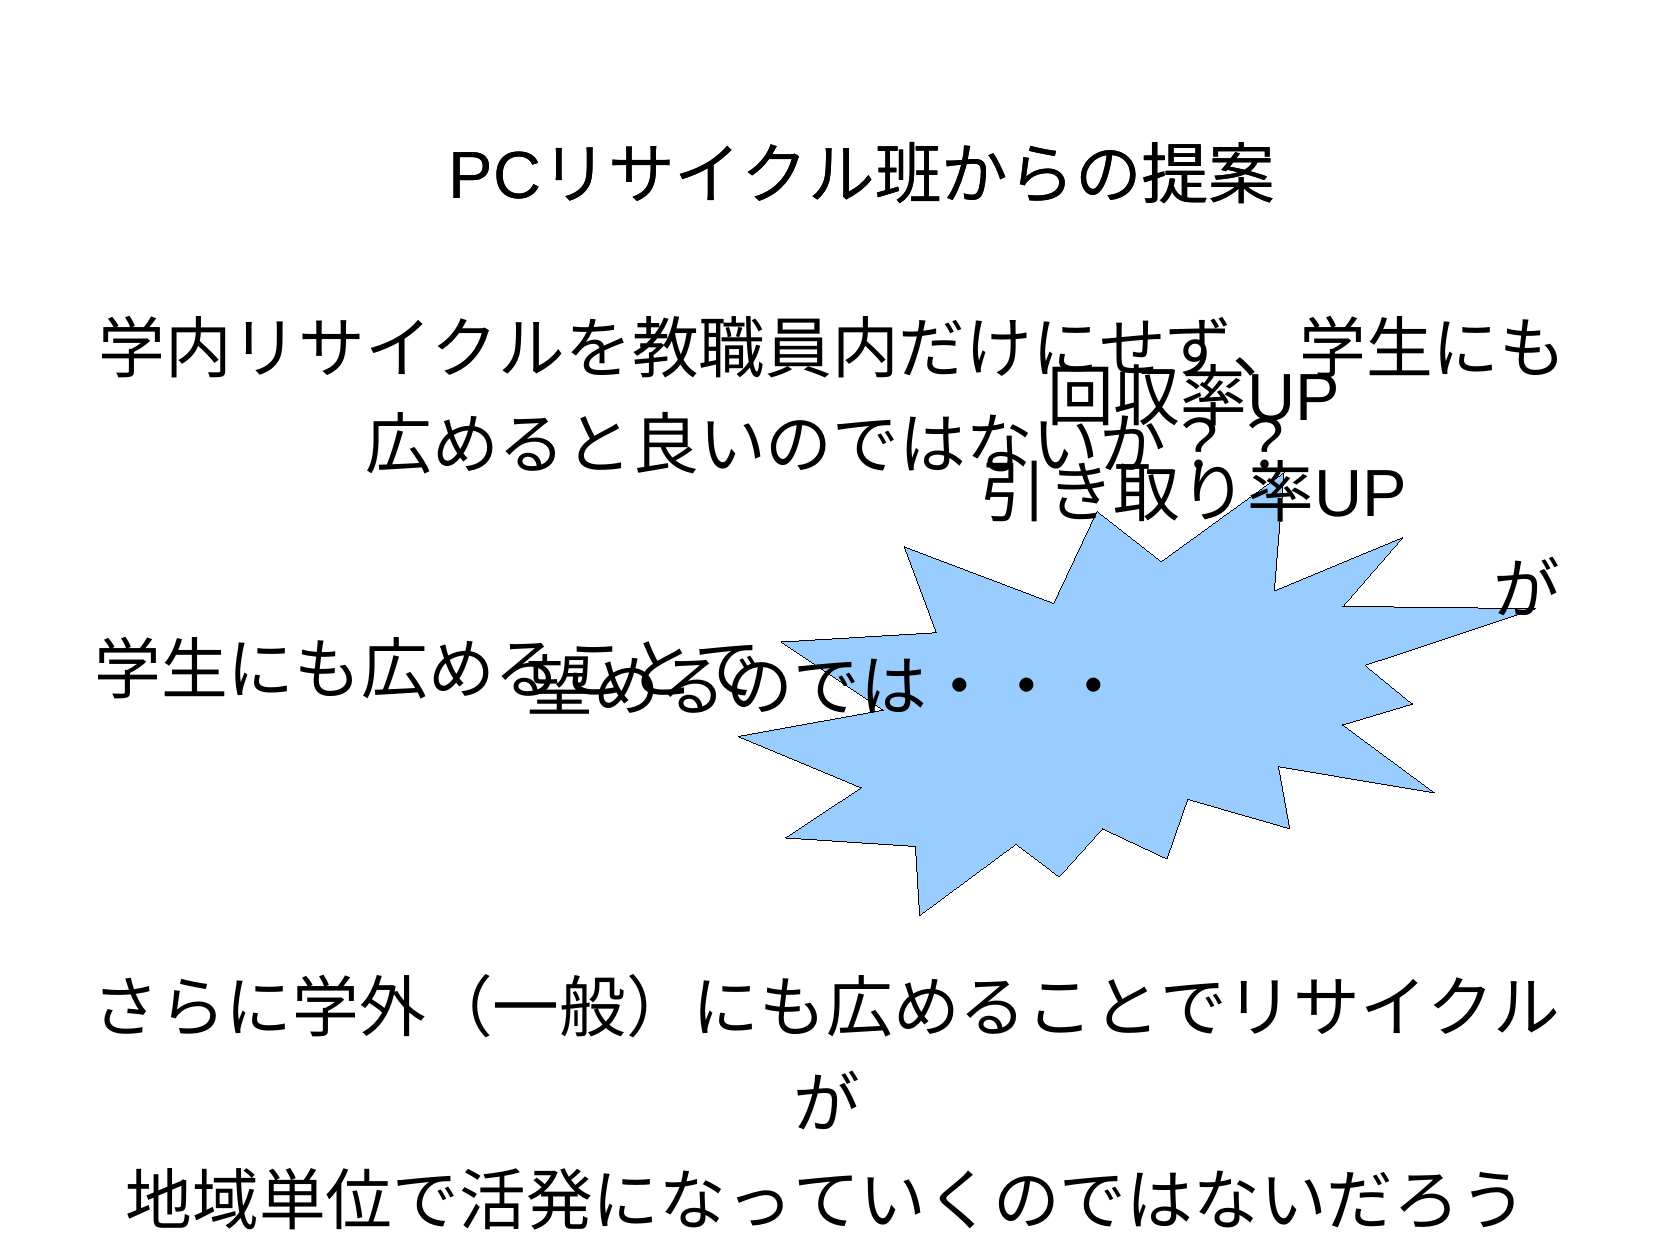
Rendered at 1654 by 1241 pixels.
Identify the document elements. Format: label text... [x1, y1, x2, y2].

title 学内リサイクルを教職員内だけにせず、学生にも広めると良いのではないか？？ [88, 295, 1577, 488]
title 学生にも広めることで [59, 590, 798, 739]
text_box [1217, 488, 1283, 521]
text_box [1092, 511, 1110, 521]
title PCリサイクル班からの提案 [118, 73, 1607, 266]
subtitle 回収率UP 引き取り率UP が望めるのでは・・・ さらに学外（一般）にも広めることでリサイクルが 地域単位で活発になっていくのではないだろうか？？ [82, 521, 1571, 1162]
